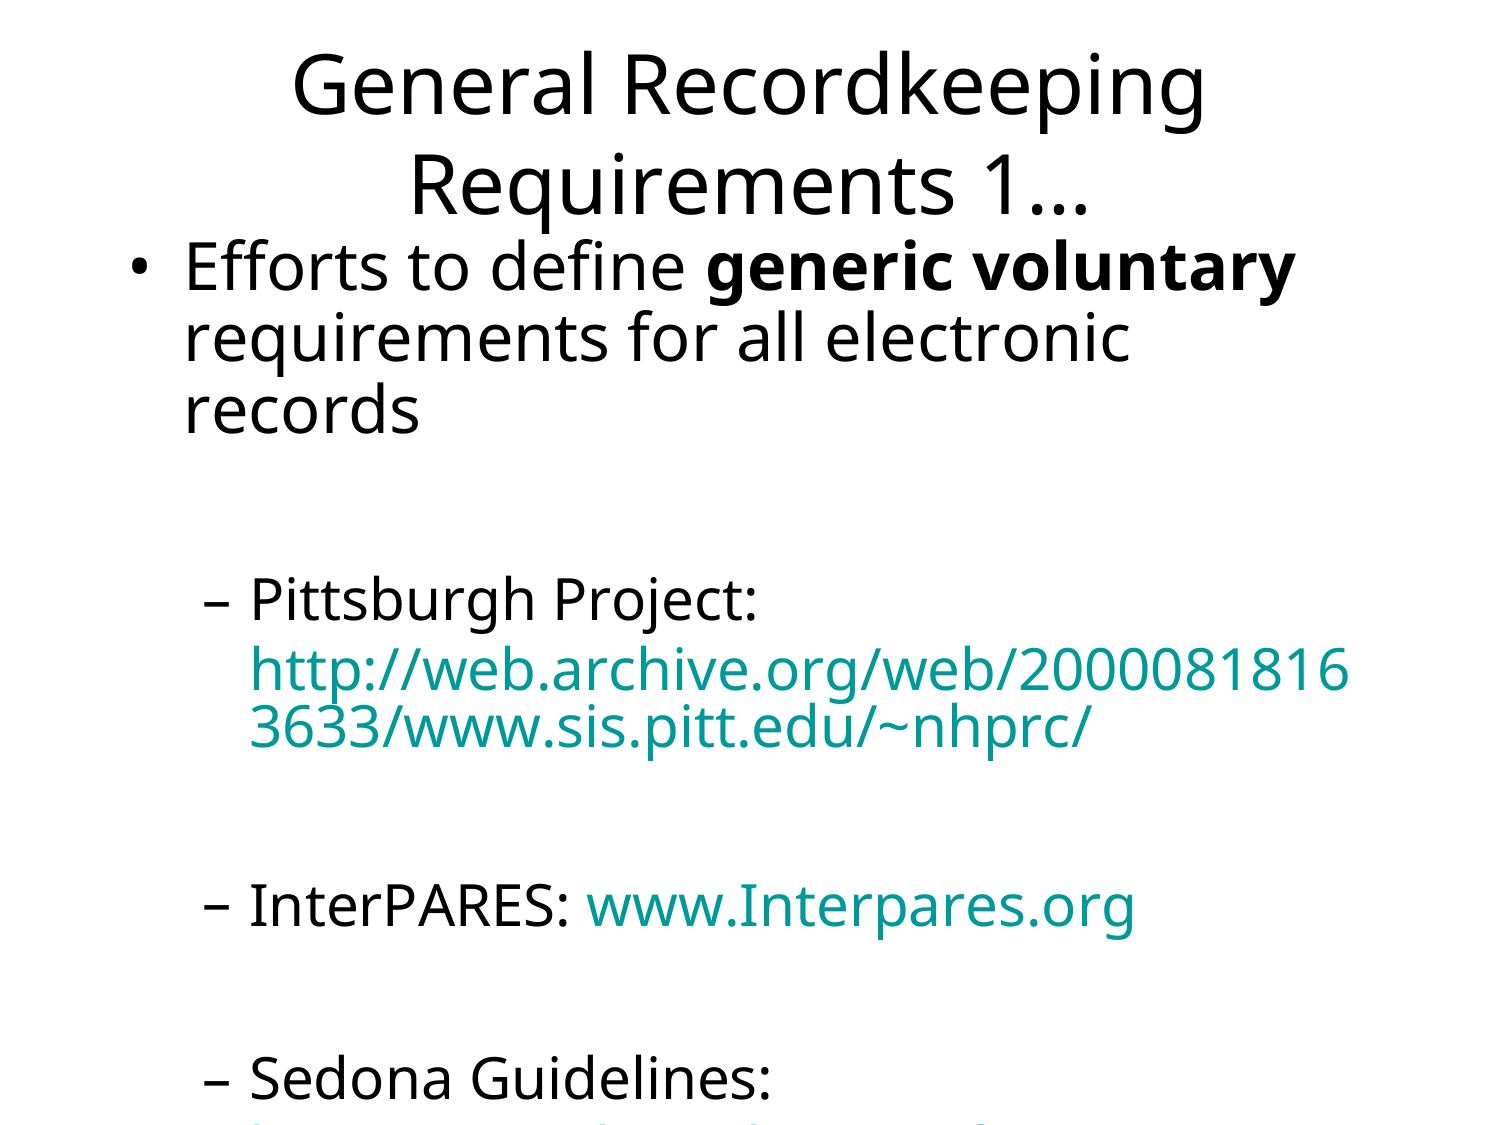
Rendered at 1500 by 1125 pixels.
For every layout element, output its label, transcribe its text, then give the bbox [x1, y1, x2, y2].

title General Recordkeeping Requirements 1… [0, 23, 1500, 239]
list Efforts to define generic voluntary requirements for all electronic records Pittsburgh Project: http://web.archive.org/web/20000818163633/www.sis.pitt.edu/~nhprc/ InterPARES: www.Interpares.org Sedona Guidelines: http://www.thesedonaconference.org/ [112, 224, 1388, 1101]
